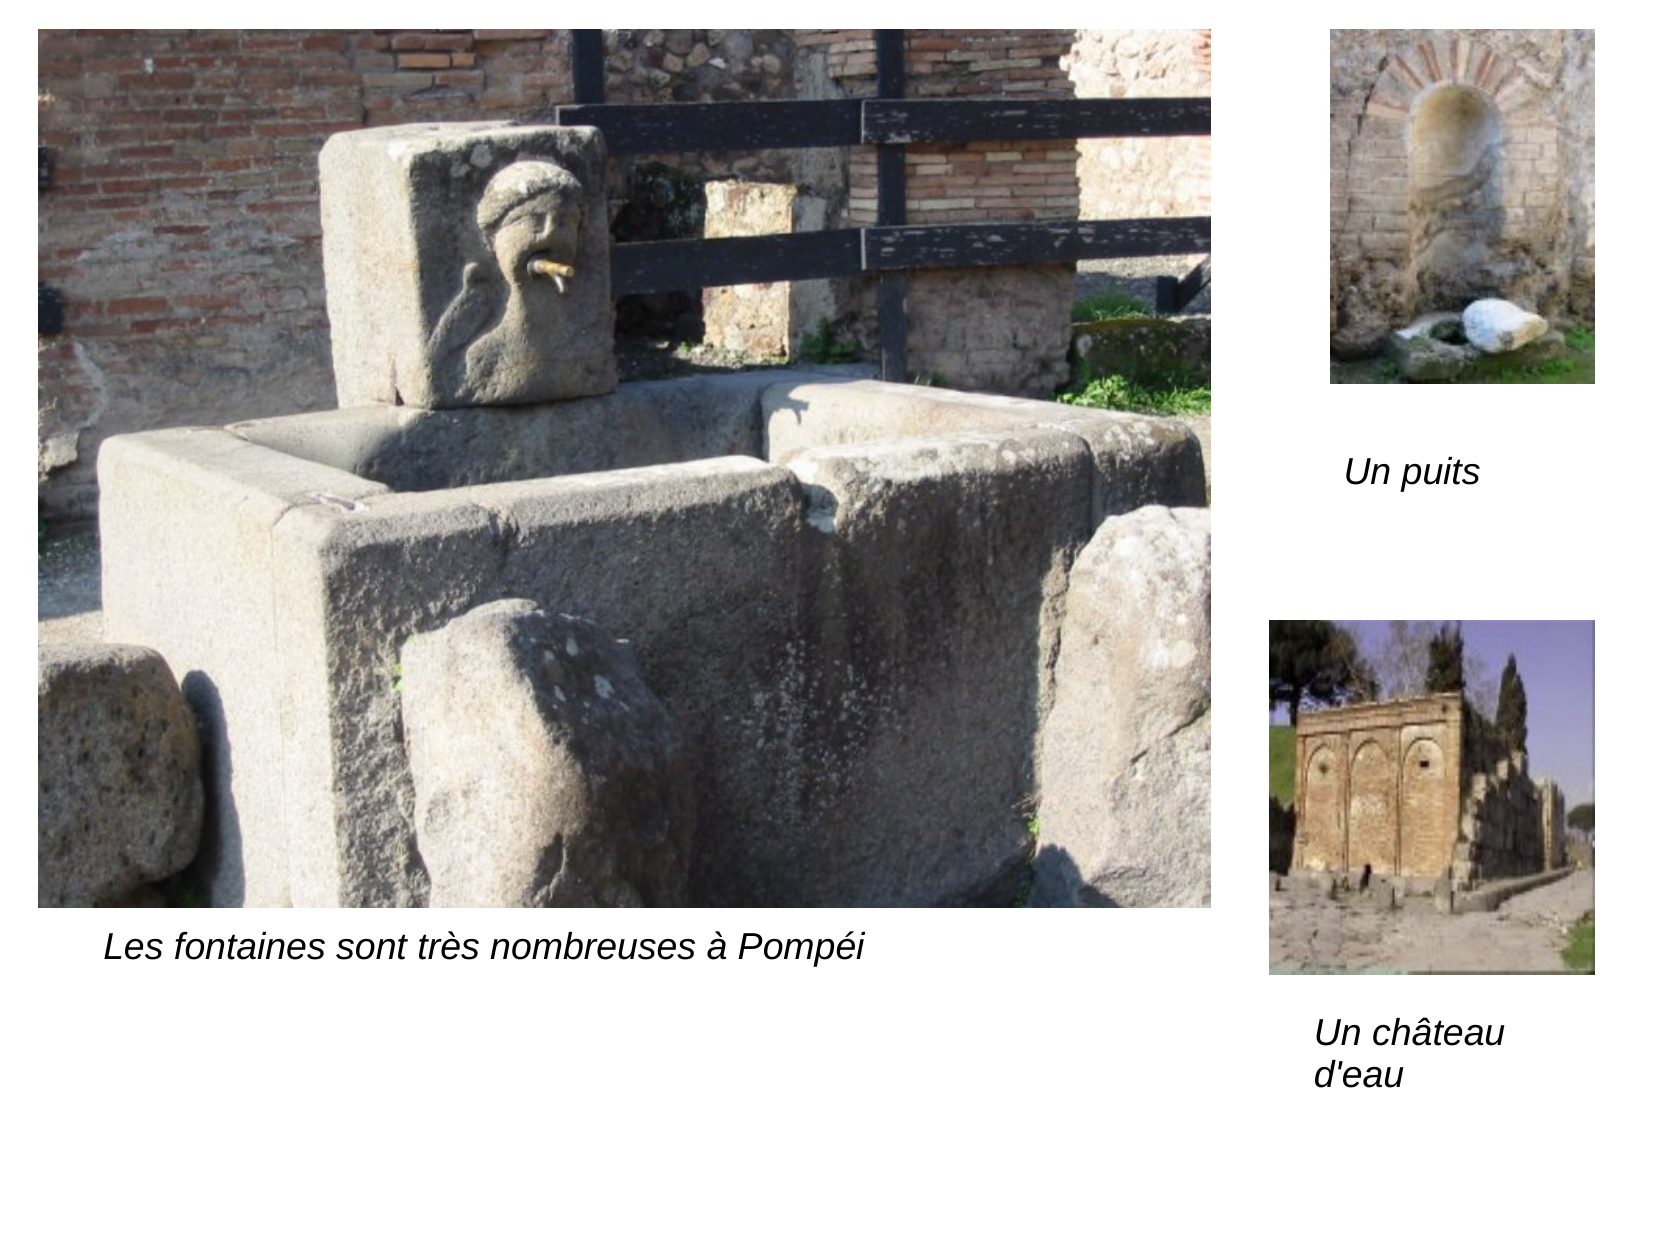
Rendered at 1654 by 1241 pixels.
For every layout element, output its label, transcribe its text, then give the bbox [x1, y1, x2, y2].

picture [1330, 29, 1595, 384]
text_box Un château d'eau [1299, 1003, 1565, 1103]
picture [38, 29, 1211, 908]
text_box Un puits [1328, 442, 1625, 500]
picture [1269, 620, 1595, 975]
text_box Les fontaines sont très nombreuses à Pompéi [88, 917, 1182, 975]
